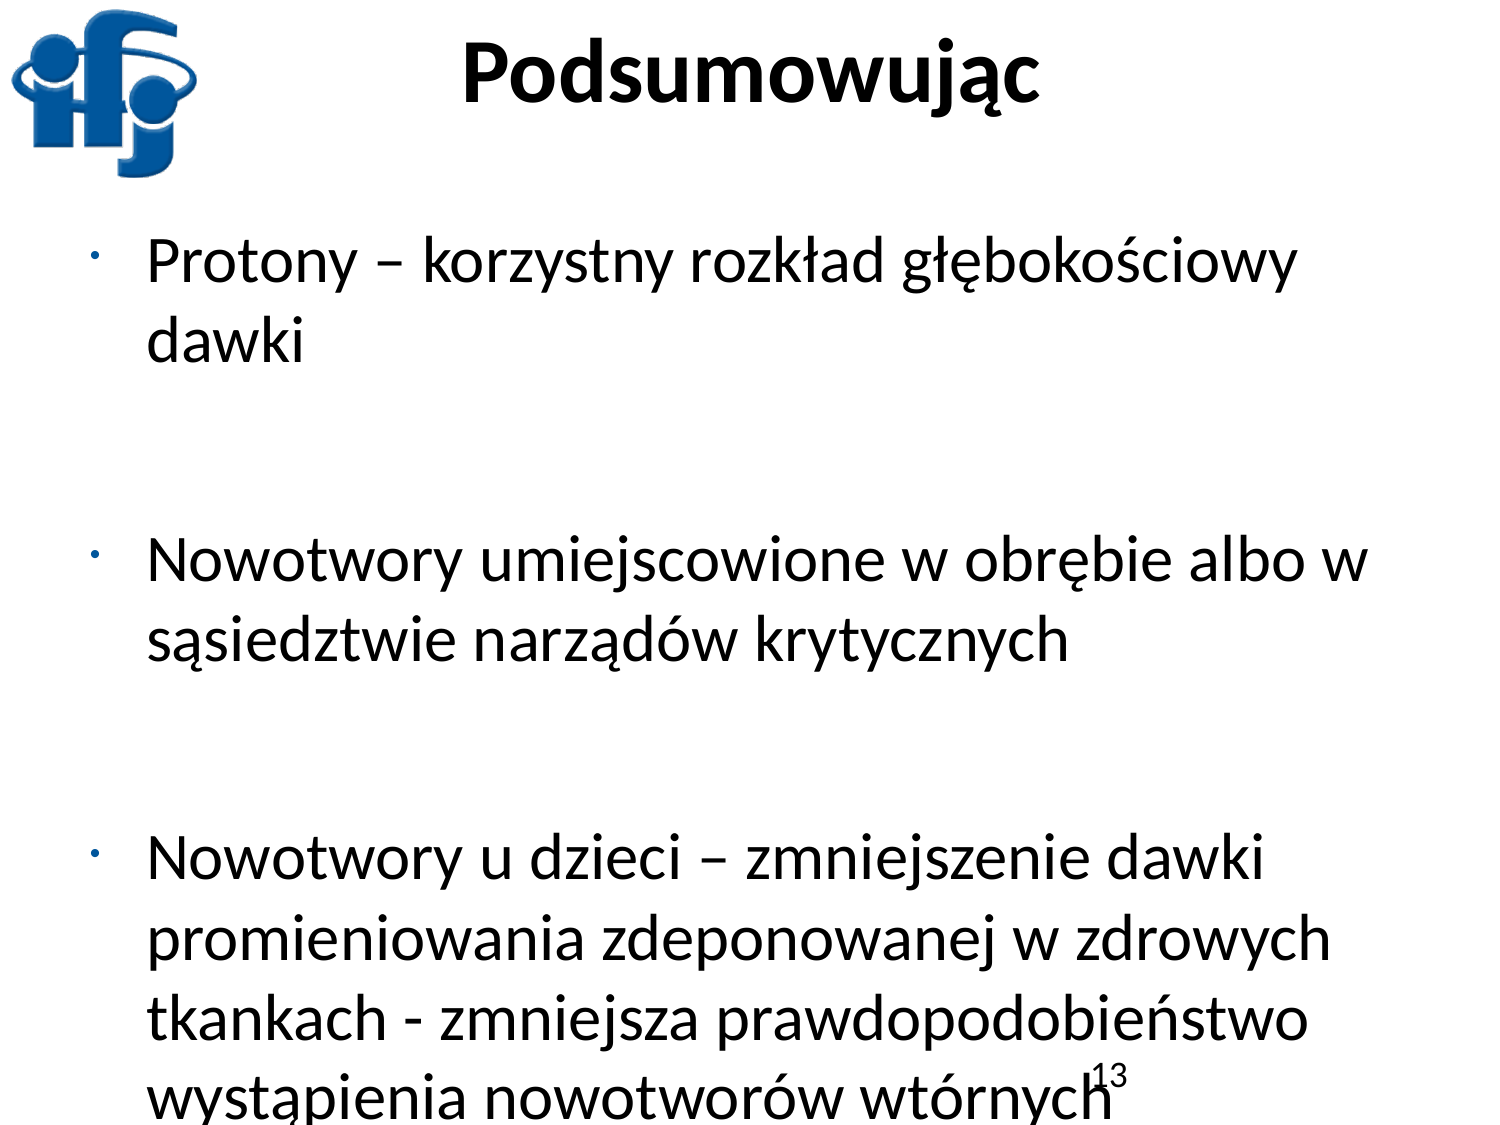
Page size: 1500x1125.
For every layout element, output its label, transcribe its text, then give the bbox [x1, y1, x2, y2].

list Protony – korzystny rozkład głębokościowy dawki Nowotwory umiejscowione w obrębie albo w sąsiedztwie narządów krytycznych Nowotwory u dzieci – zmniejszenie dawki promieniowania zdeponowanej w zdrowych tkankach - zmniejsza prawdopodobieństwo wystąpienia nowotworów wtórnych Centrum Cyklotronowe Bronowice dwa stanowiska Gantry z ołówkową wiązką skanującą Stanowisko radioterapii nowotworów oka w horyzontalną wiązką rozproszoną [75, 208, 1425, 1094]
title Podsumowując [76, 3, 1427, 192]
picture [11, 9, 197, 178]
slide_number <numer> [1074, 1042, 1425, 1103]
